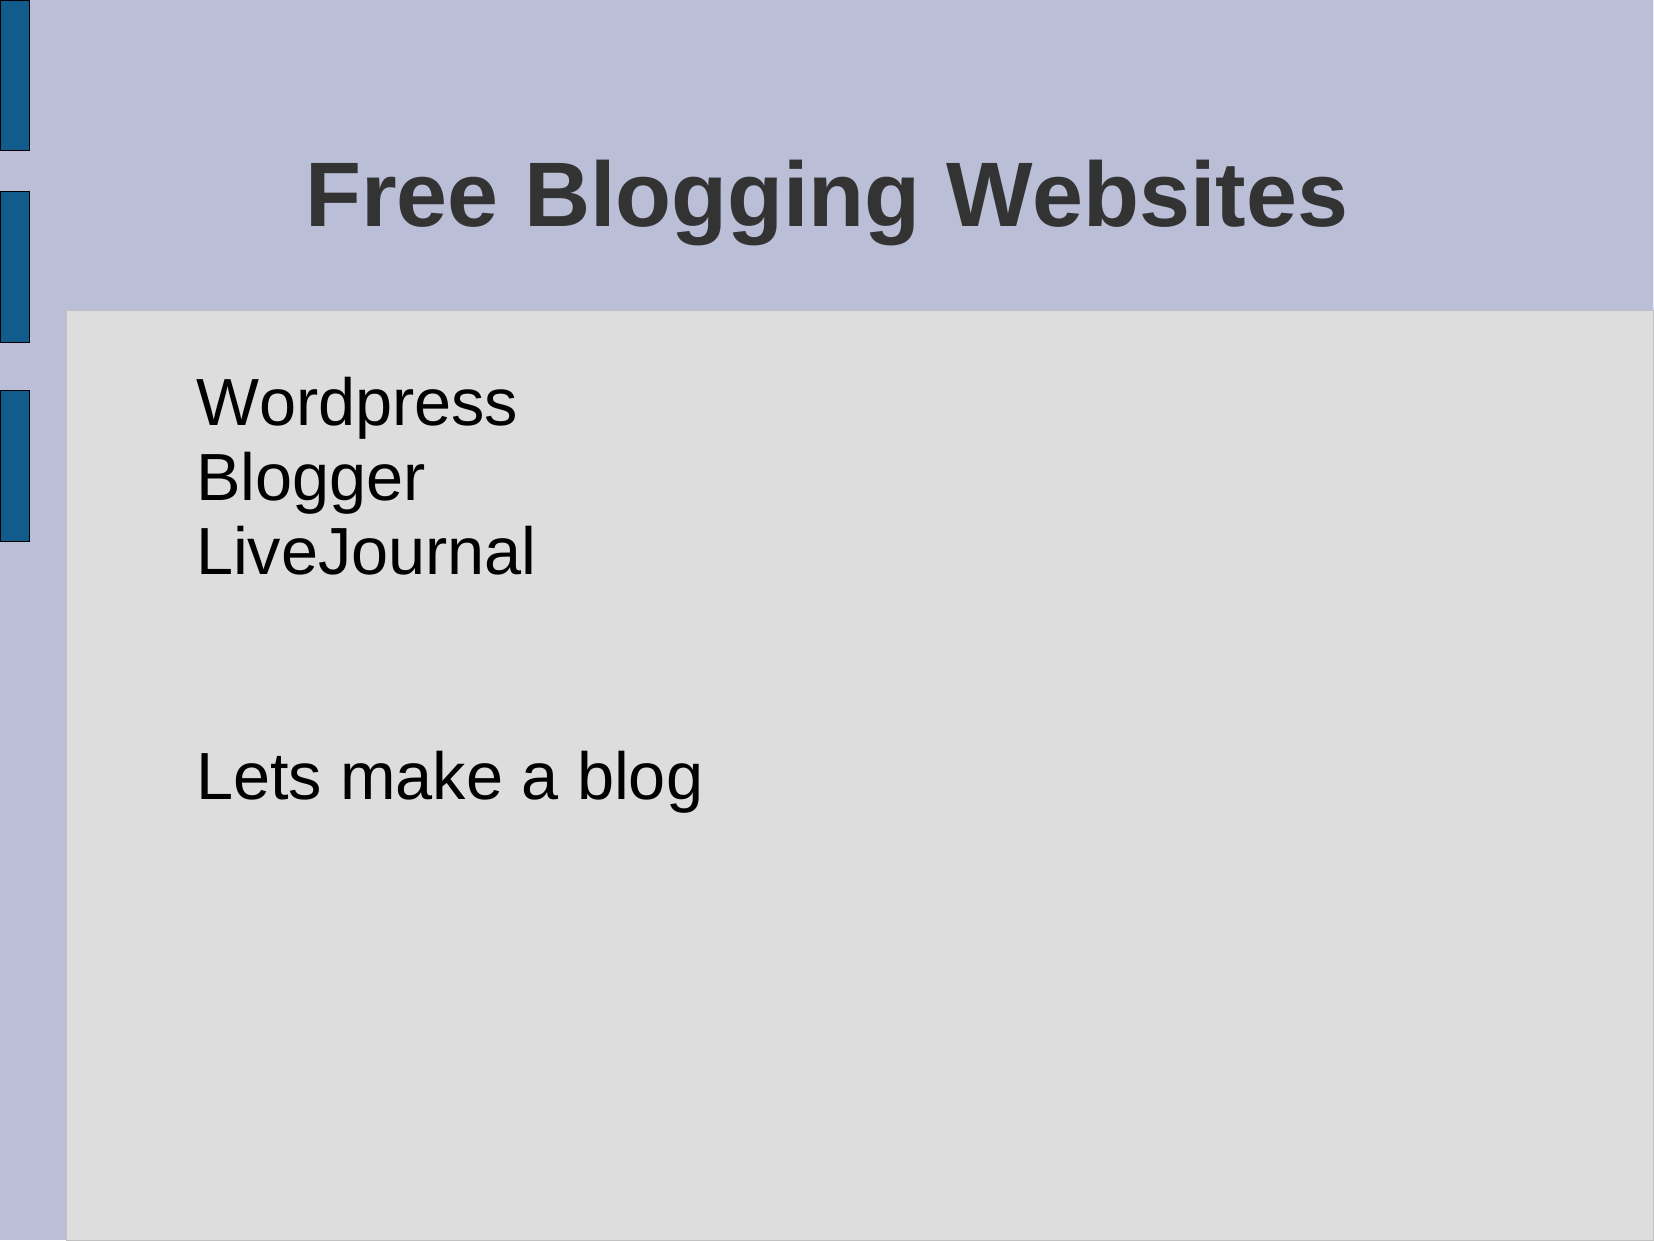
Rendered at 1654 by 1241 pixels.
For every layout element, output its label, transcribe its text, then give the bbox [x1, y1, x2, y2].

list Wordpress Blogger LiveJournal Lets make a blog [178, 364, 1570, 1147]
title Free Blogging Websites [121, 91, 1534, 299]
